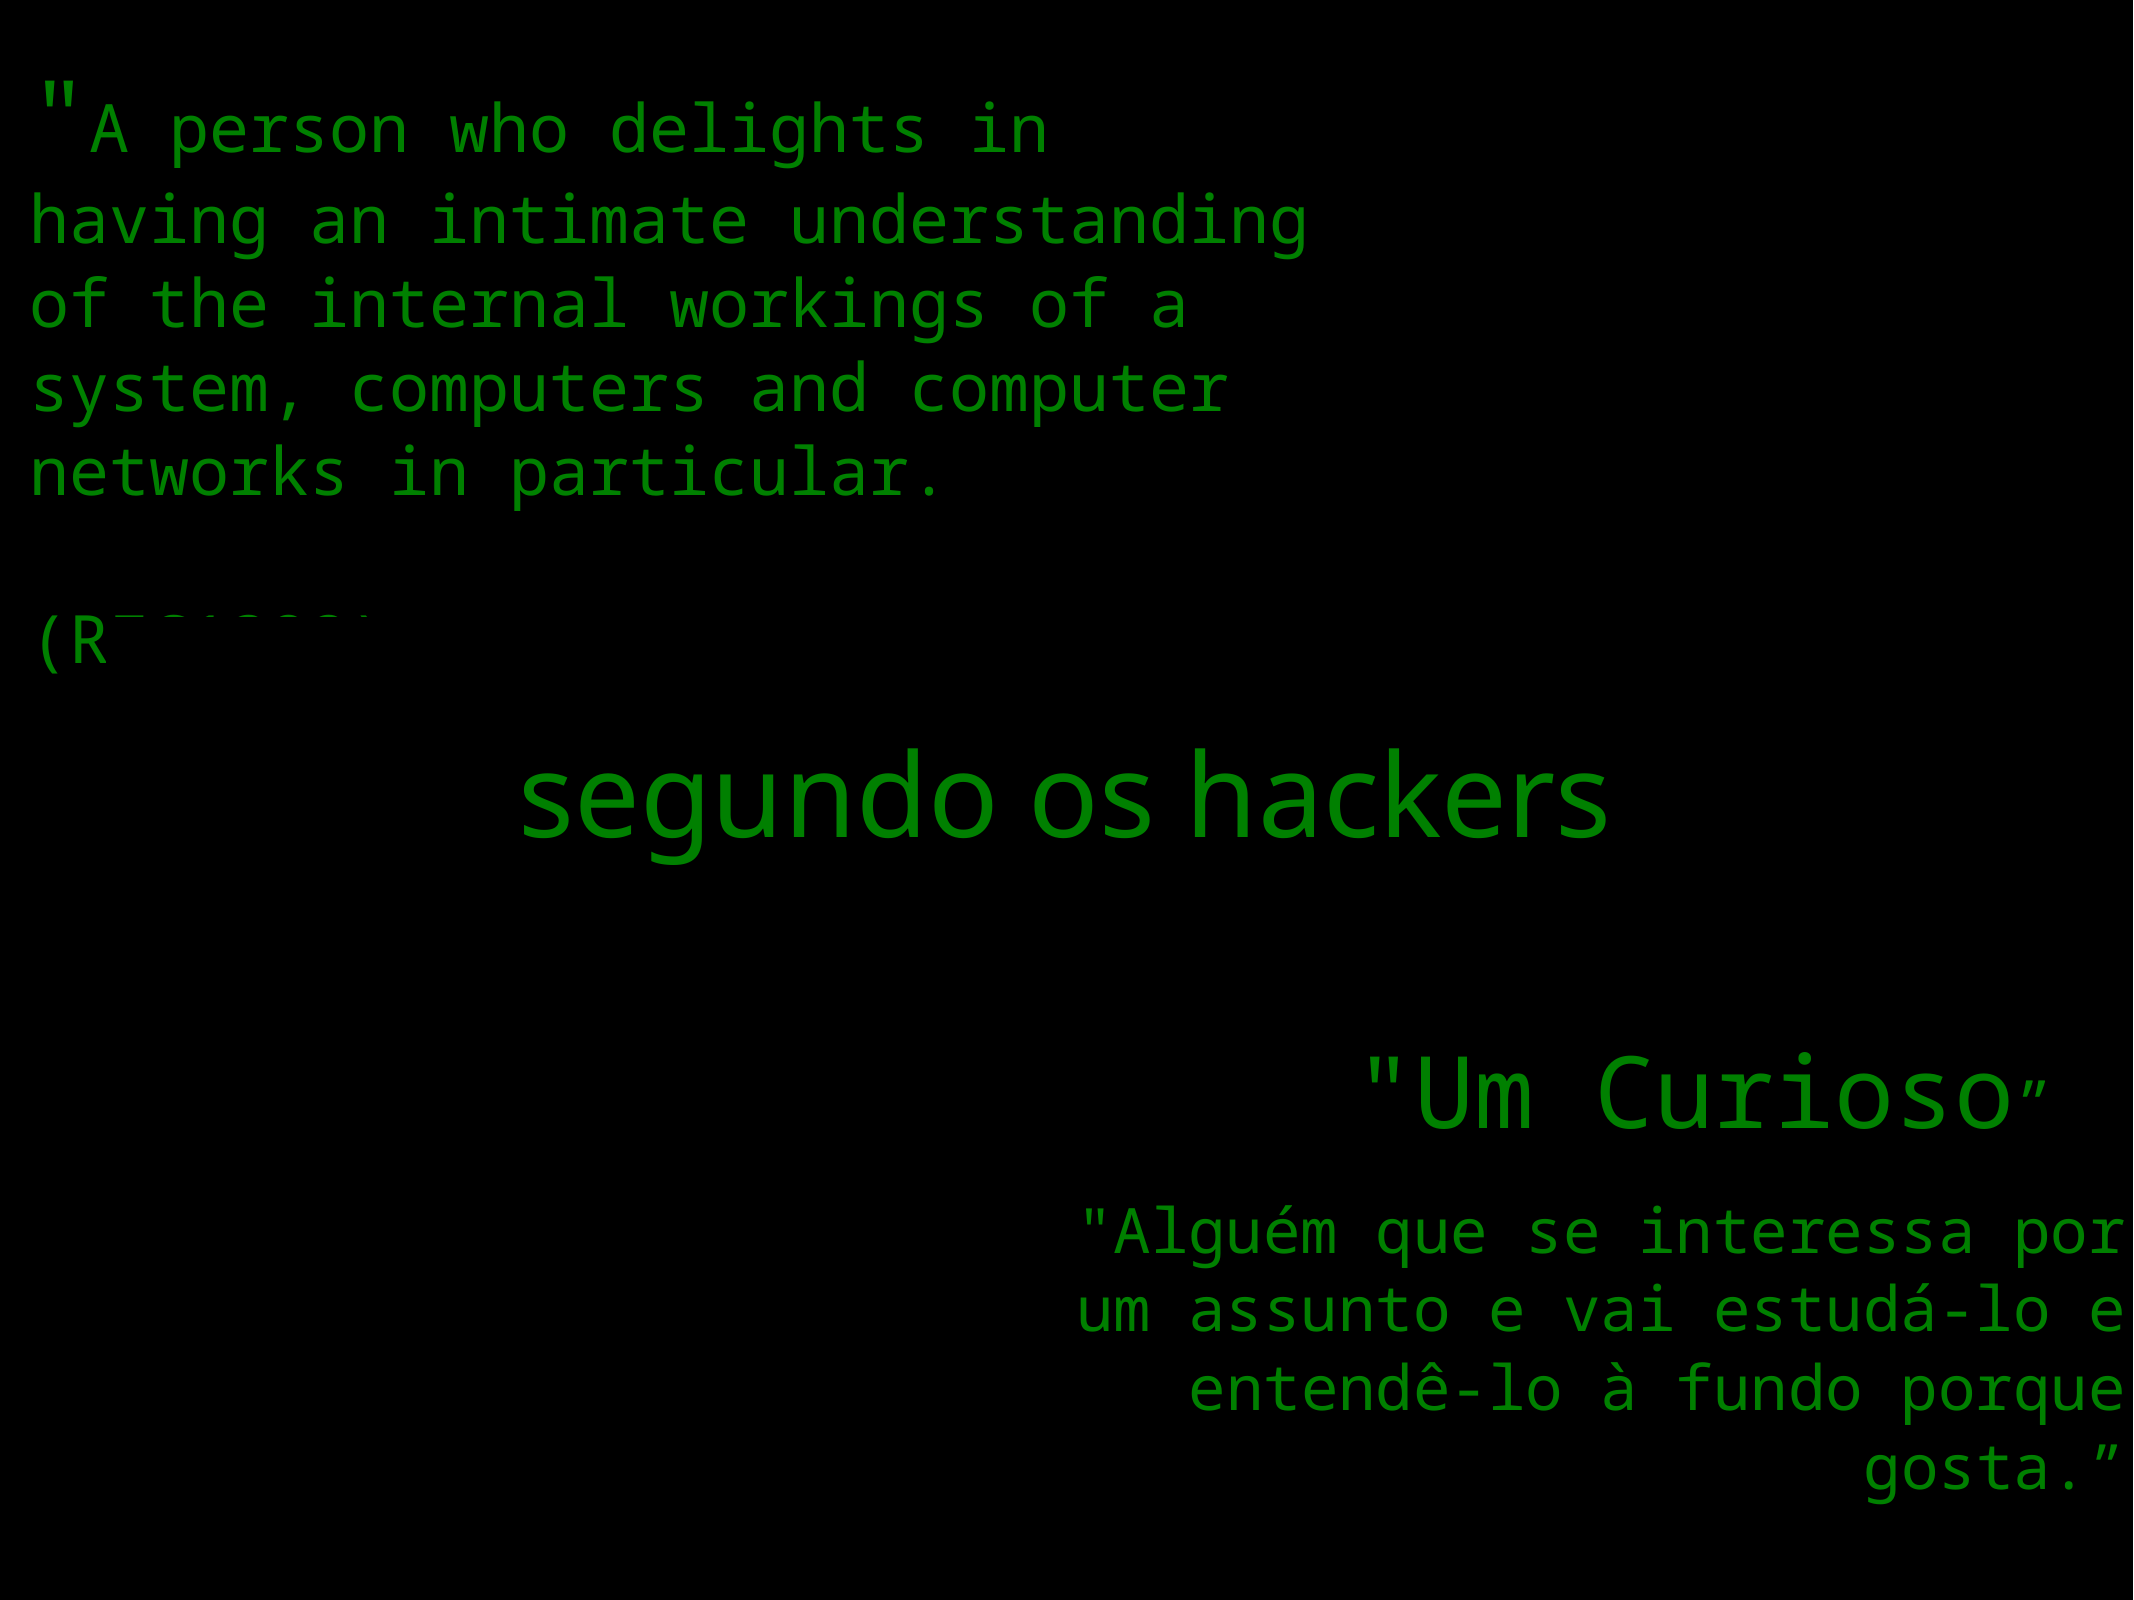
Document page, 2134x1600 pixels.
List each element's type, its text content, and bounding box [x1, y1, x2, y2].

title "Um Curioso” [1299, 1009, 2055, 1161]
title segundo os hackers [106, 617, 2025, 957]
title "Alguém que se interessa por um assunto e vai estudá-lo e entendê-lo à fundo porque gosta.” [1062, 1187, 2126, 1502]
title "A person who delights in having an intimate understanding of the internal workings of a system, computers and computer networks in particular. (RFC1392) [29, 29, 1328, 694]
